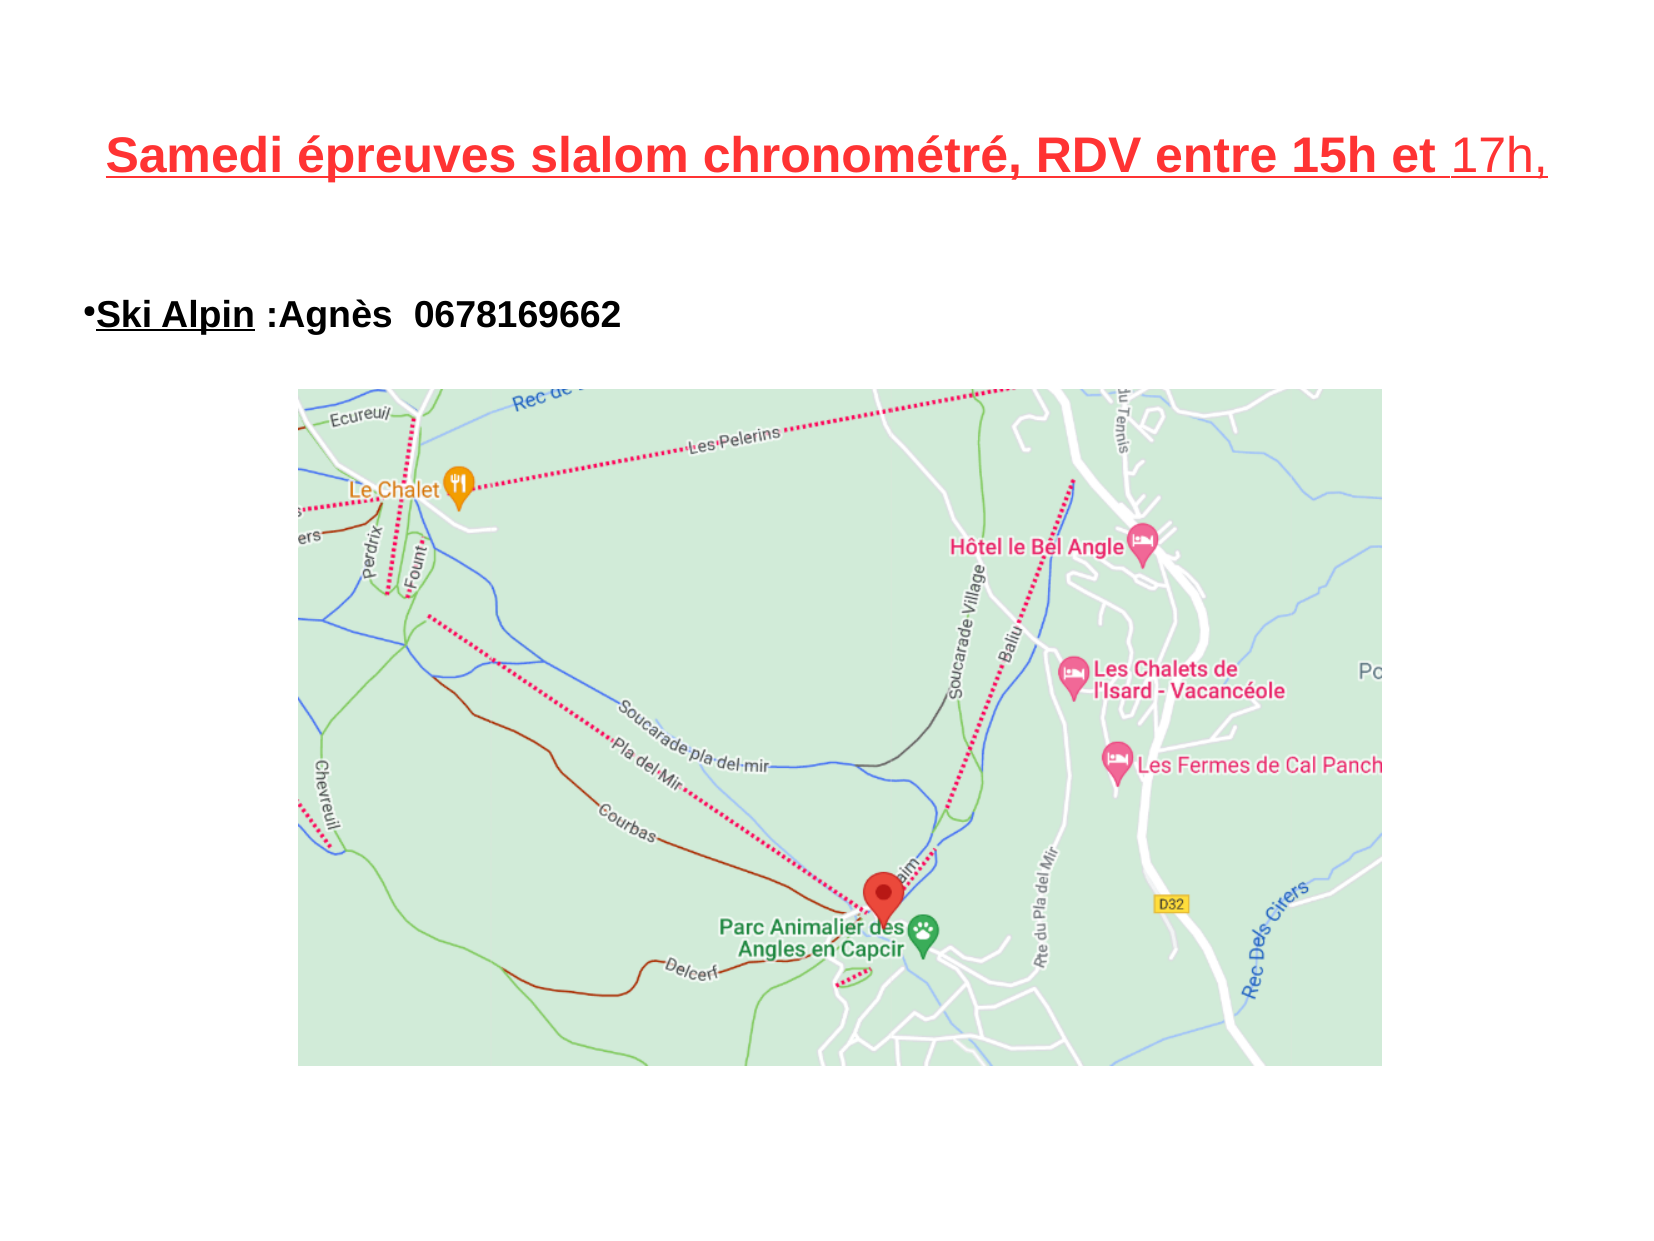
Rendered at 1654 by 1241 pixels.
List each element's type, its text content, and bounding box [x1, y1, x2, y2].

title Samedi épreuves slalom chronométré, RDV entre 15h et 17h, [82, 49, 1571, 257]
picture [298, 389, 1382, 1067]
list Ski Alpin :Agnès 0678169662 [82, 289, 1572, 1110]
